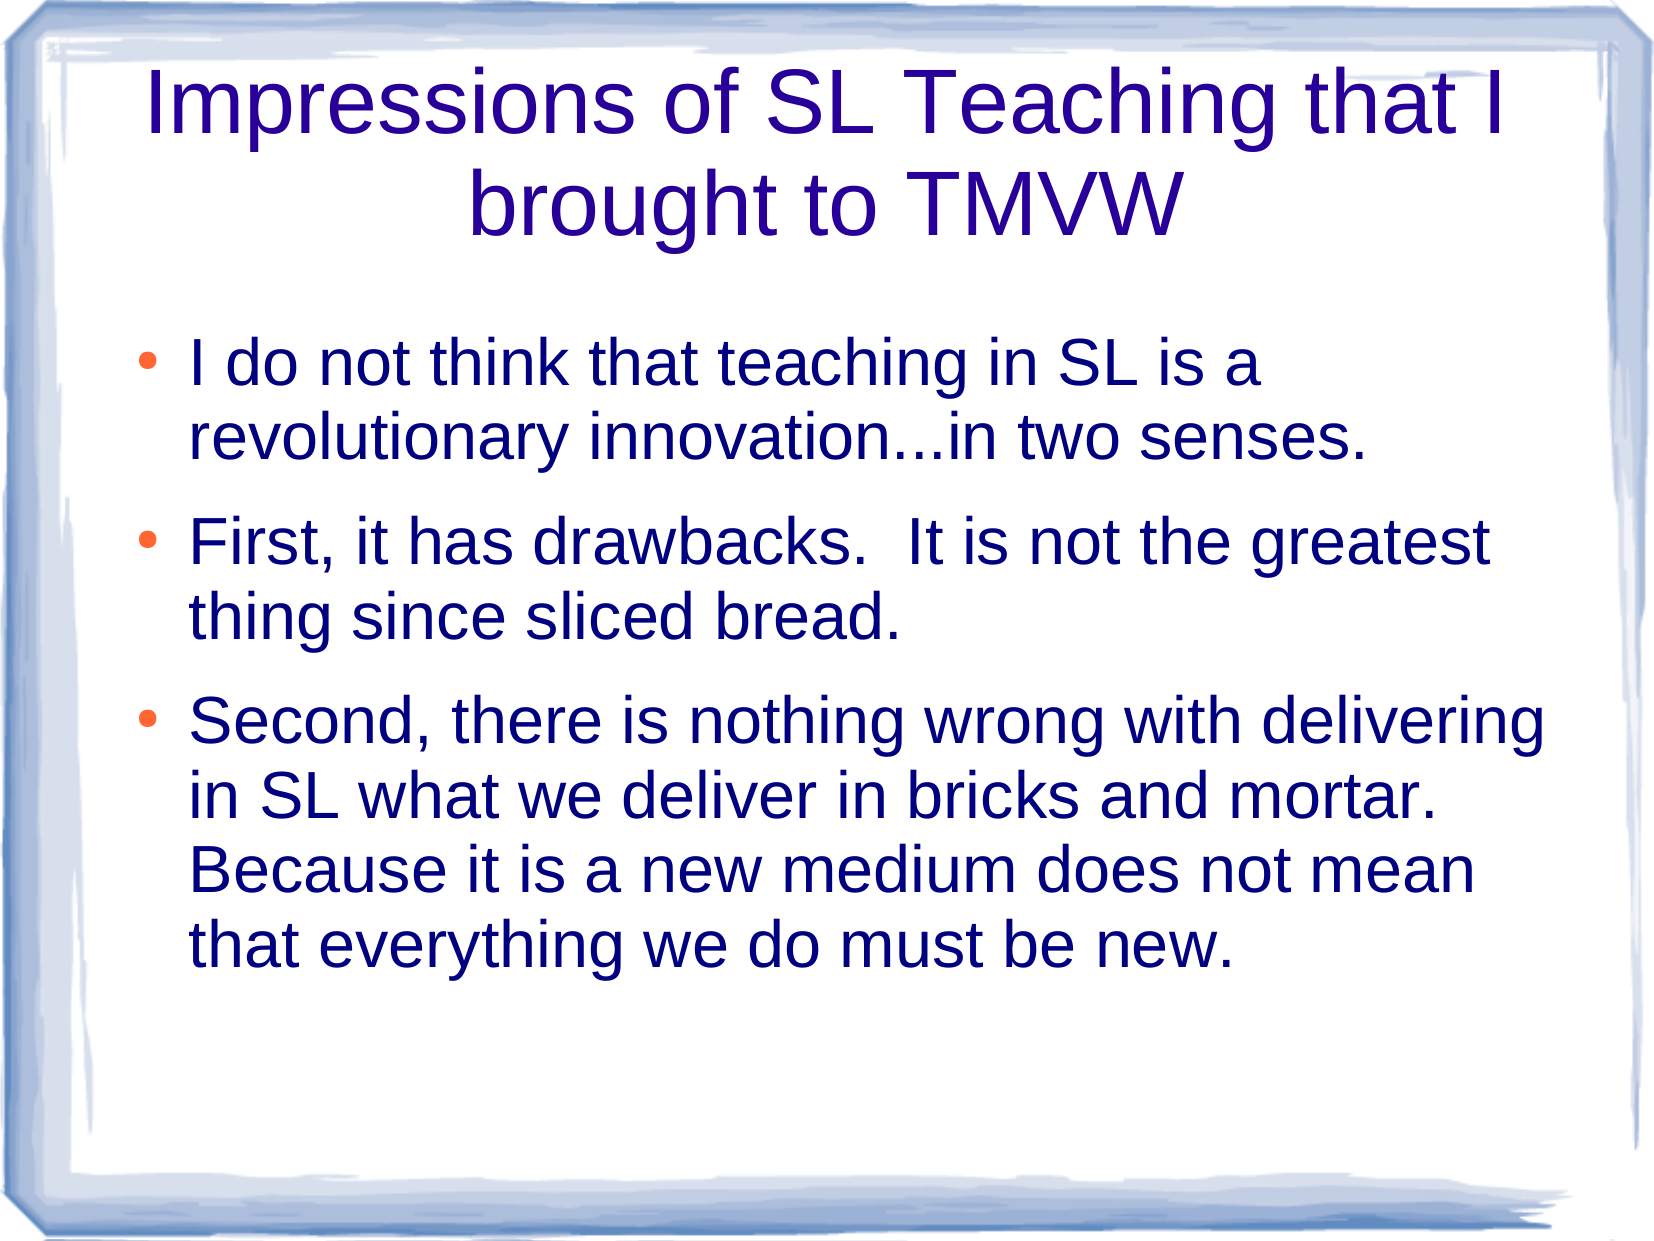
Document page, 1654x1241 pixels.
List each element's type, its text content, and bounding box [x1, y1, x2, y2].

list I do not think that teaching in SL is a revolutionary innovation...in two senses. First, it has drawbacks. It is not the greatest thing since sliced bread. Second, there is nothing wrong with delivering in SL what we deliver in bricks and mortar. Because it is a new medium does not mean that everything we do must be new. [118, 324, 1571, 1004]
picture [0, 0, 1654, 1241]
title Impressions of SL Teaching that I brought to TMVW [82, 49, 1571, 257]
